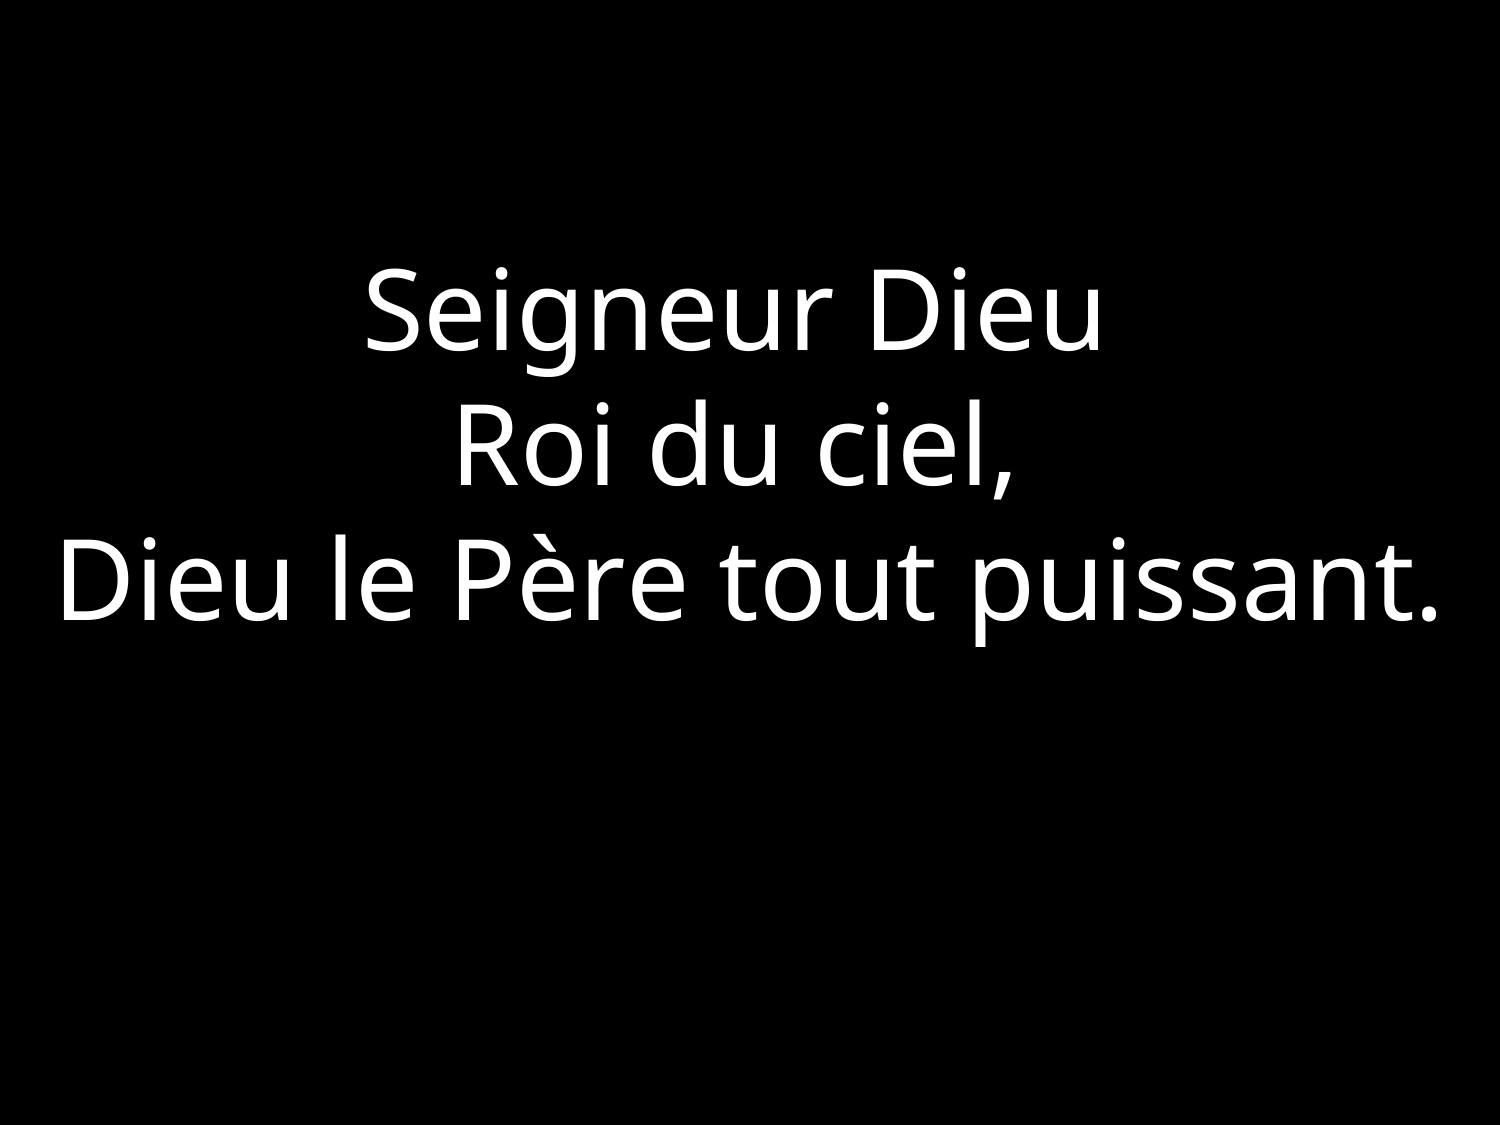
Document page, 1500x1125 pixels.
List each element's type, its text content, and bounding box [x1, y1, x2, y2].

title Seigneur Dieu Roi du ciel, Dieu le Père tout puissant. [17, 66, 1483, 591]
